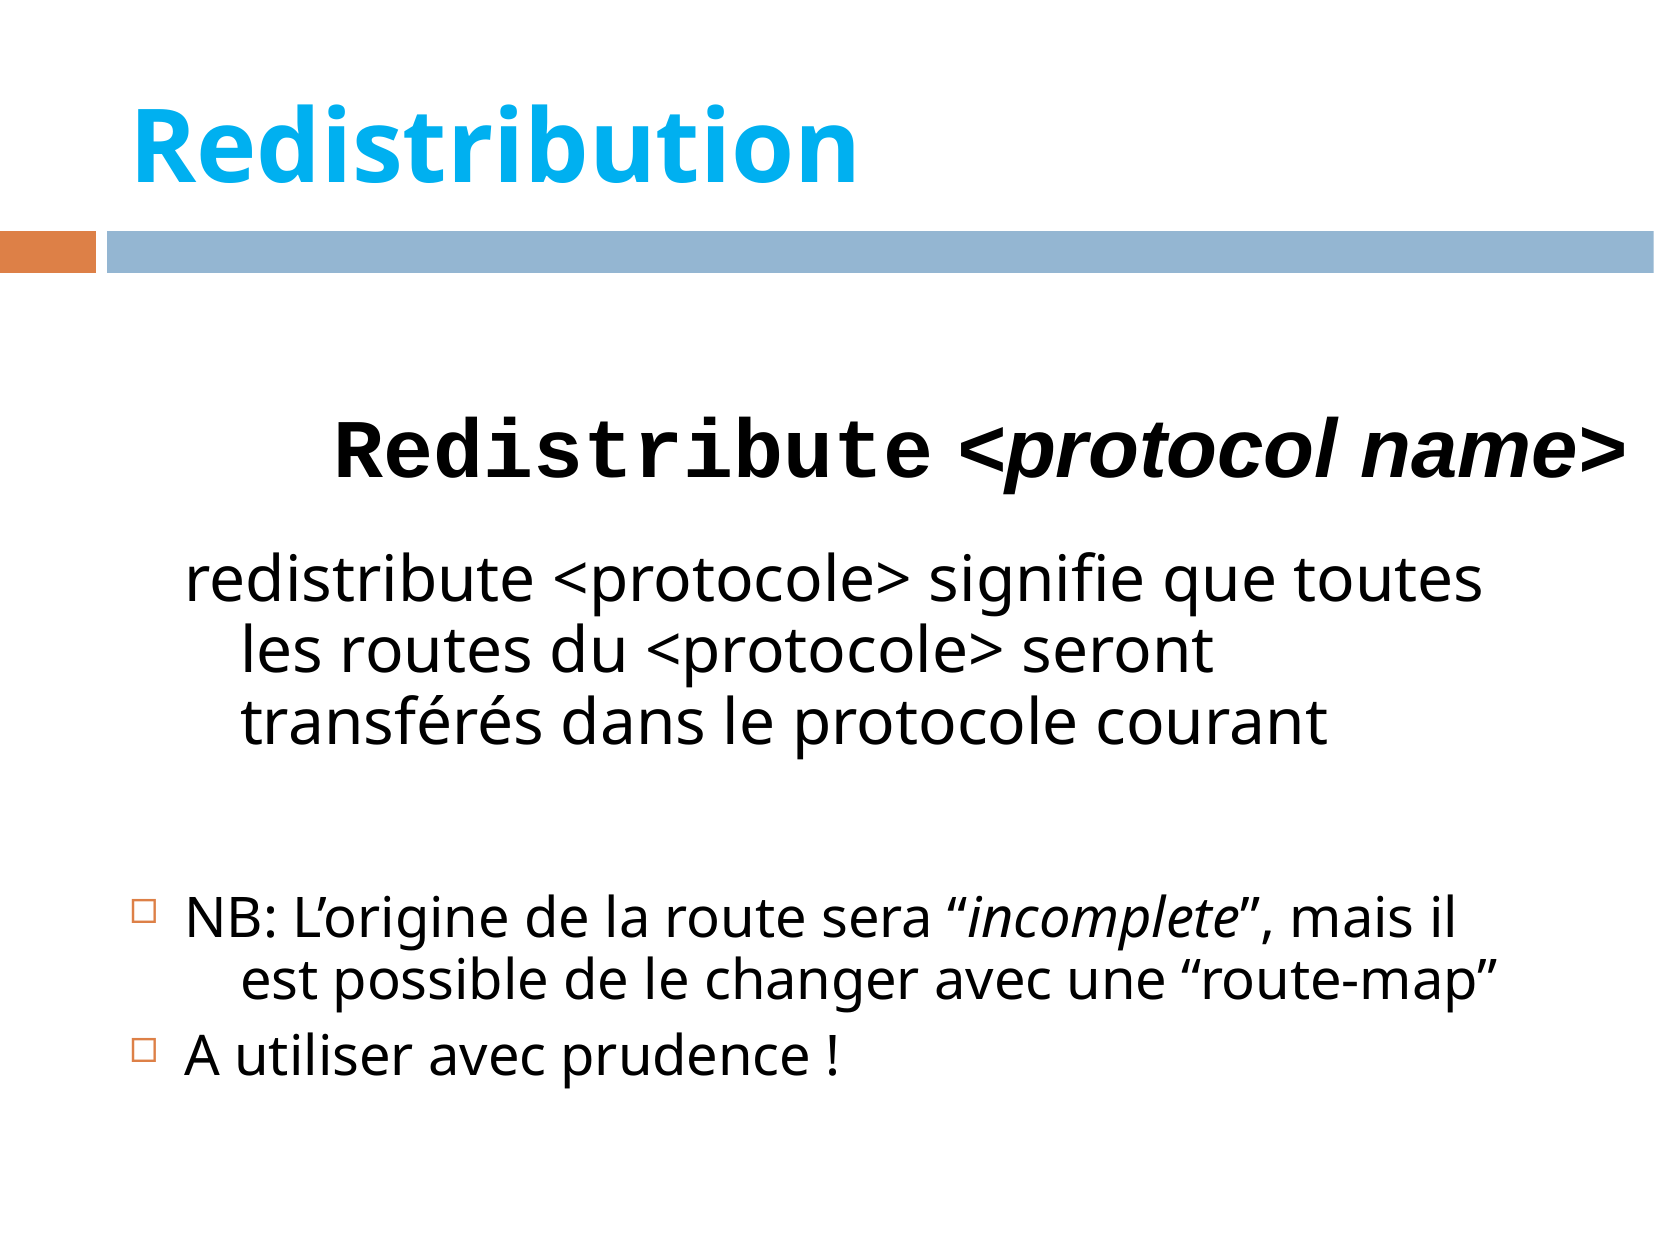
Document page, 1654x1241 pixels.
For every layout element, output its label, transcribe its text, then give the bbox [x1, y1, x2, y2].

list redistribute <protocole> signifie que toutes les routes du <protocole> seront transférés dans le protocole courant NB: L’origine de la route sera “incomplete”, mais il est possible de le changer avec une “route-map” A utiliser avec prudence ! [114, 395, 1520, 1140]
text_box Redistribute <protocol name> [214, 395, 1654, 504]
title Redistribution [114, 45, 1520, 253]
